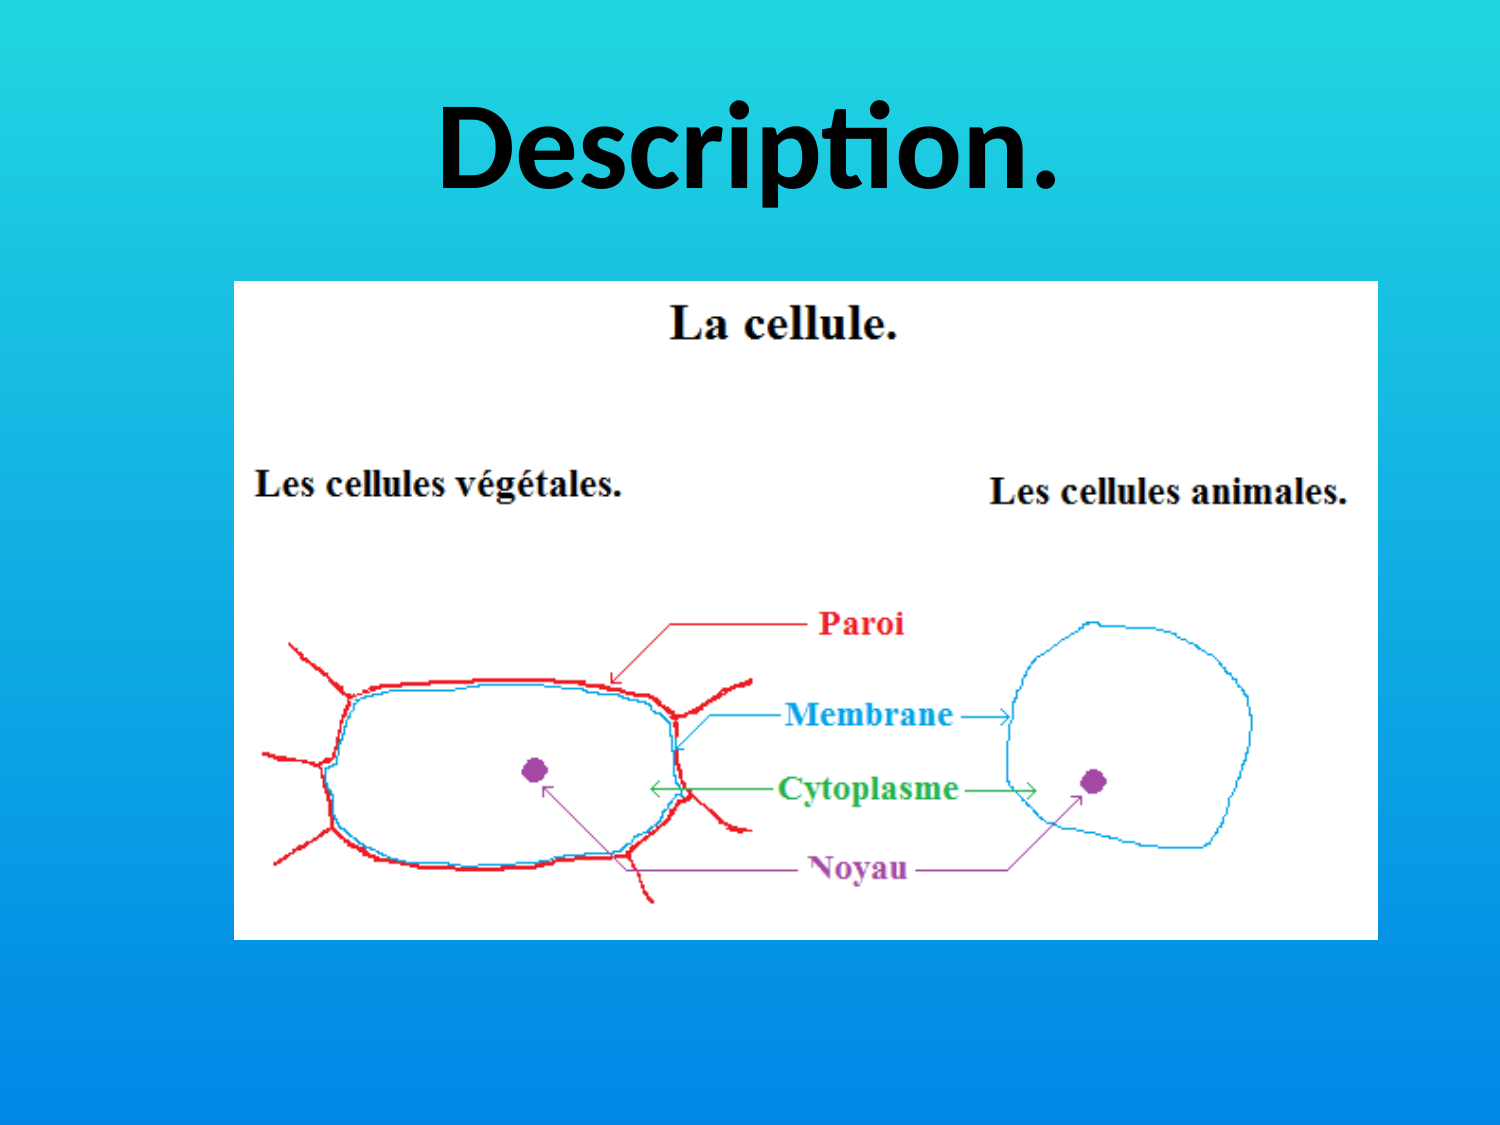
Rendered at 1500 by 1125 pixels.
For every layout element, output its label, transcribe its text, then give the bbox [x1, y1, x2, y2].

title Description. [75, 45, 1425, 233]
picture [0, 281, 1500, 940]
